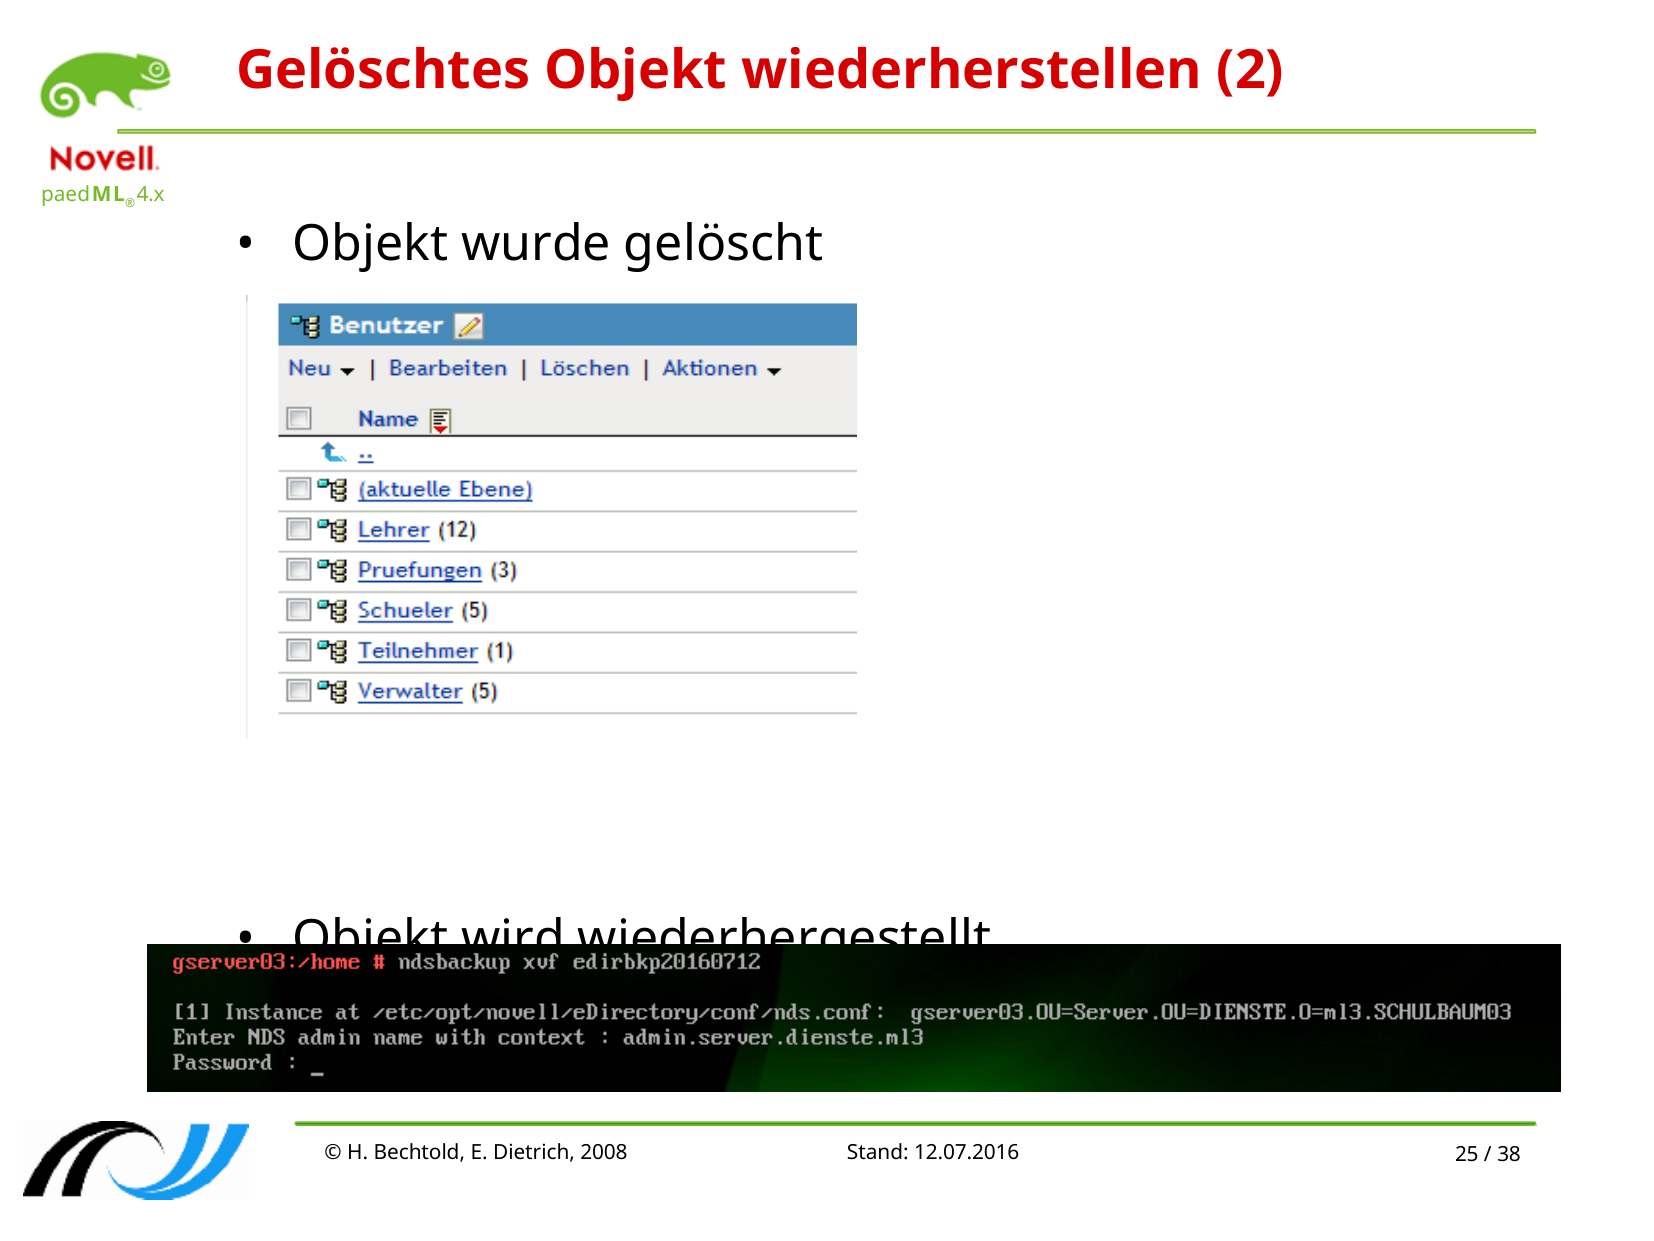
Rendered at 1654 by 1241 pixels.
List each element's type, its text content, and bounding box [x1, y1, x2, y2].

picture [23, 1121, 249, 1200]
list Objekt wurde gelöscht Objekt wird wiederhergestellt [236, 206, 1565, 1063]
picture [26, 35, 184, 193]
picture [147, 944, 1561, 1092]
picture [246, 295, 857, 739]
title Gelöschtes Objekt wiederherstellen (2) [236, 17, 1536, 119]
